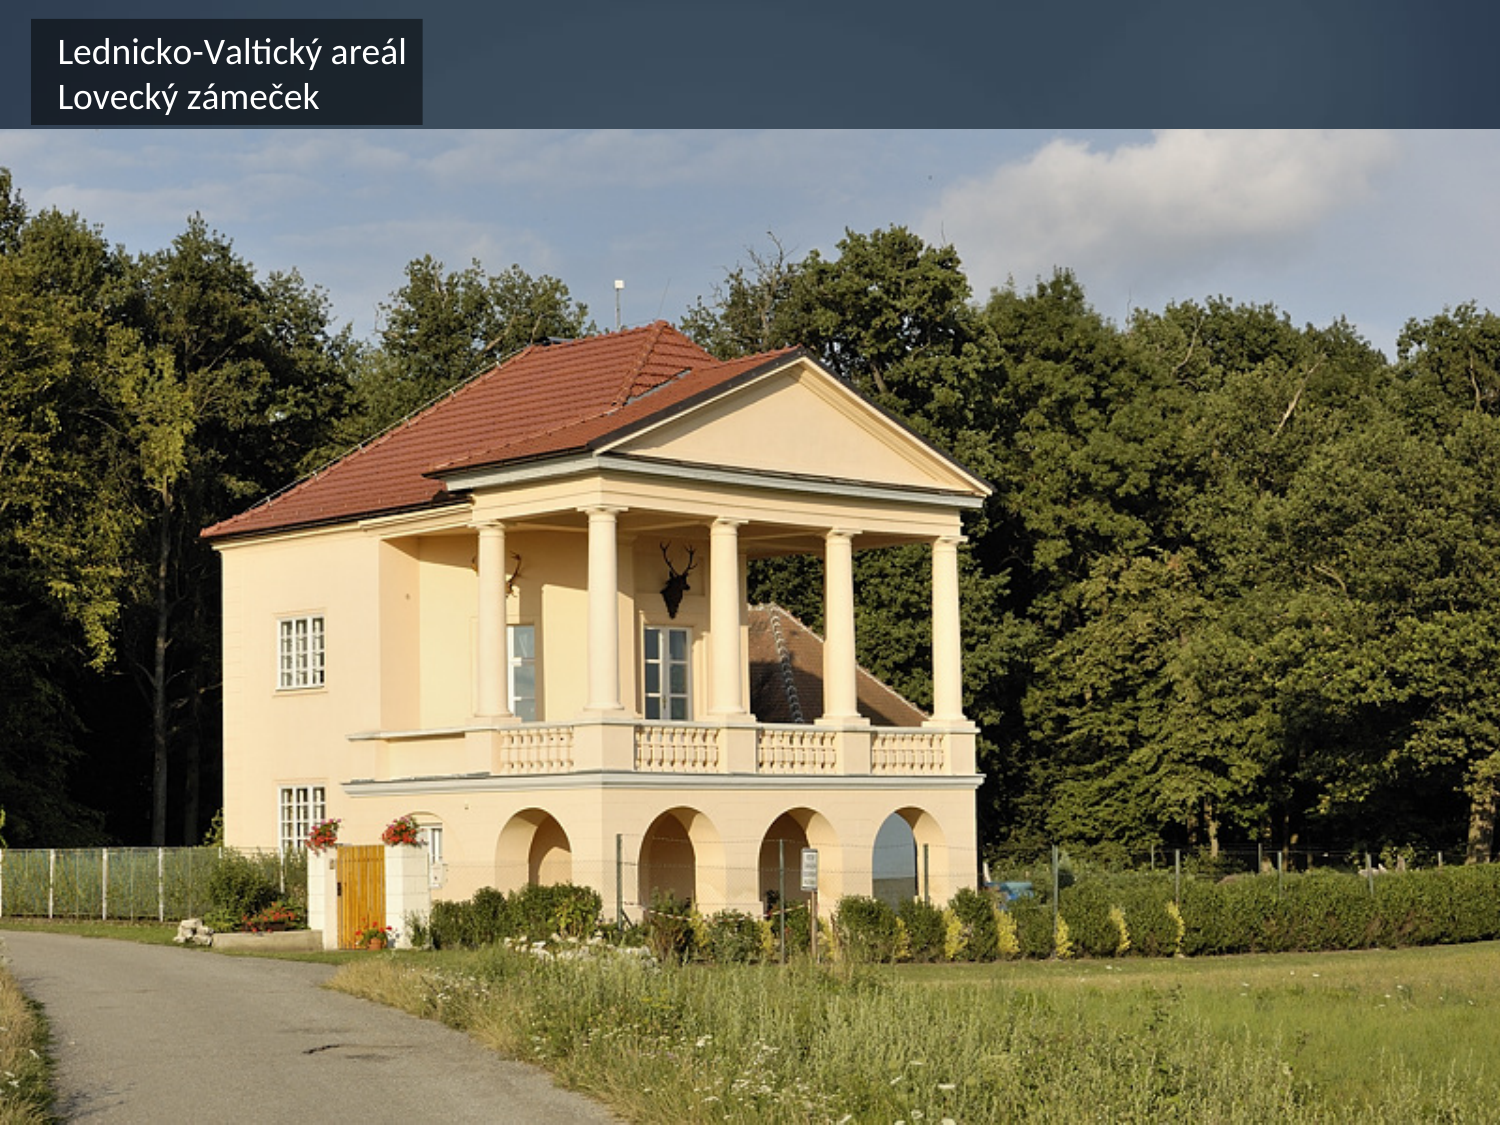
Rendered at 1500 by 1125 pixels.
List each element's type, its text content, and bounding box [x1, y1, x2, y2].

picture [0, 0, 1500, 1125]
text_box Lednicko-Valtický areál Lovecký zámeček [42, 18, 423, 125]
text_box [31, 18, 42, 125]
